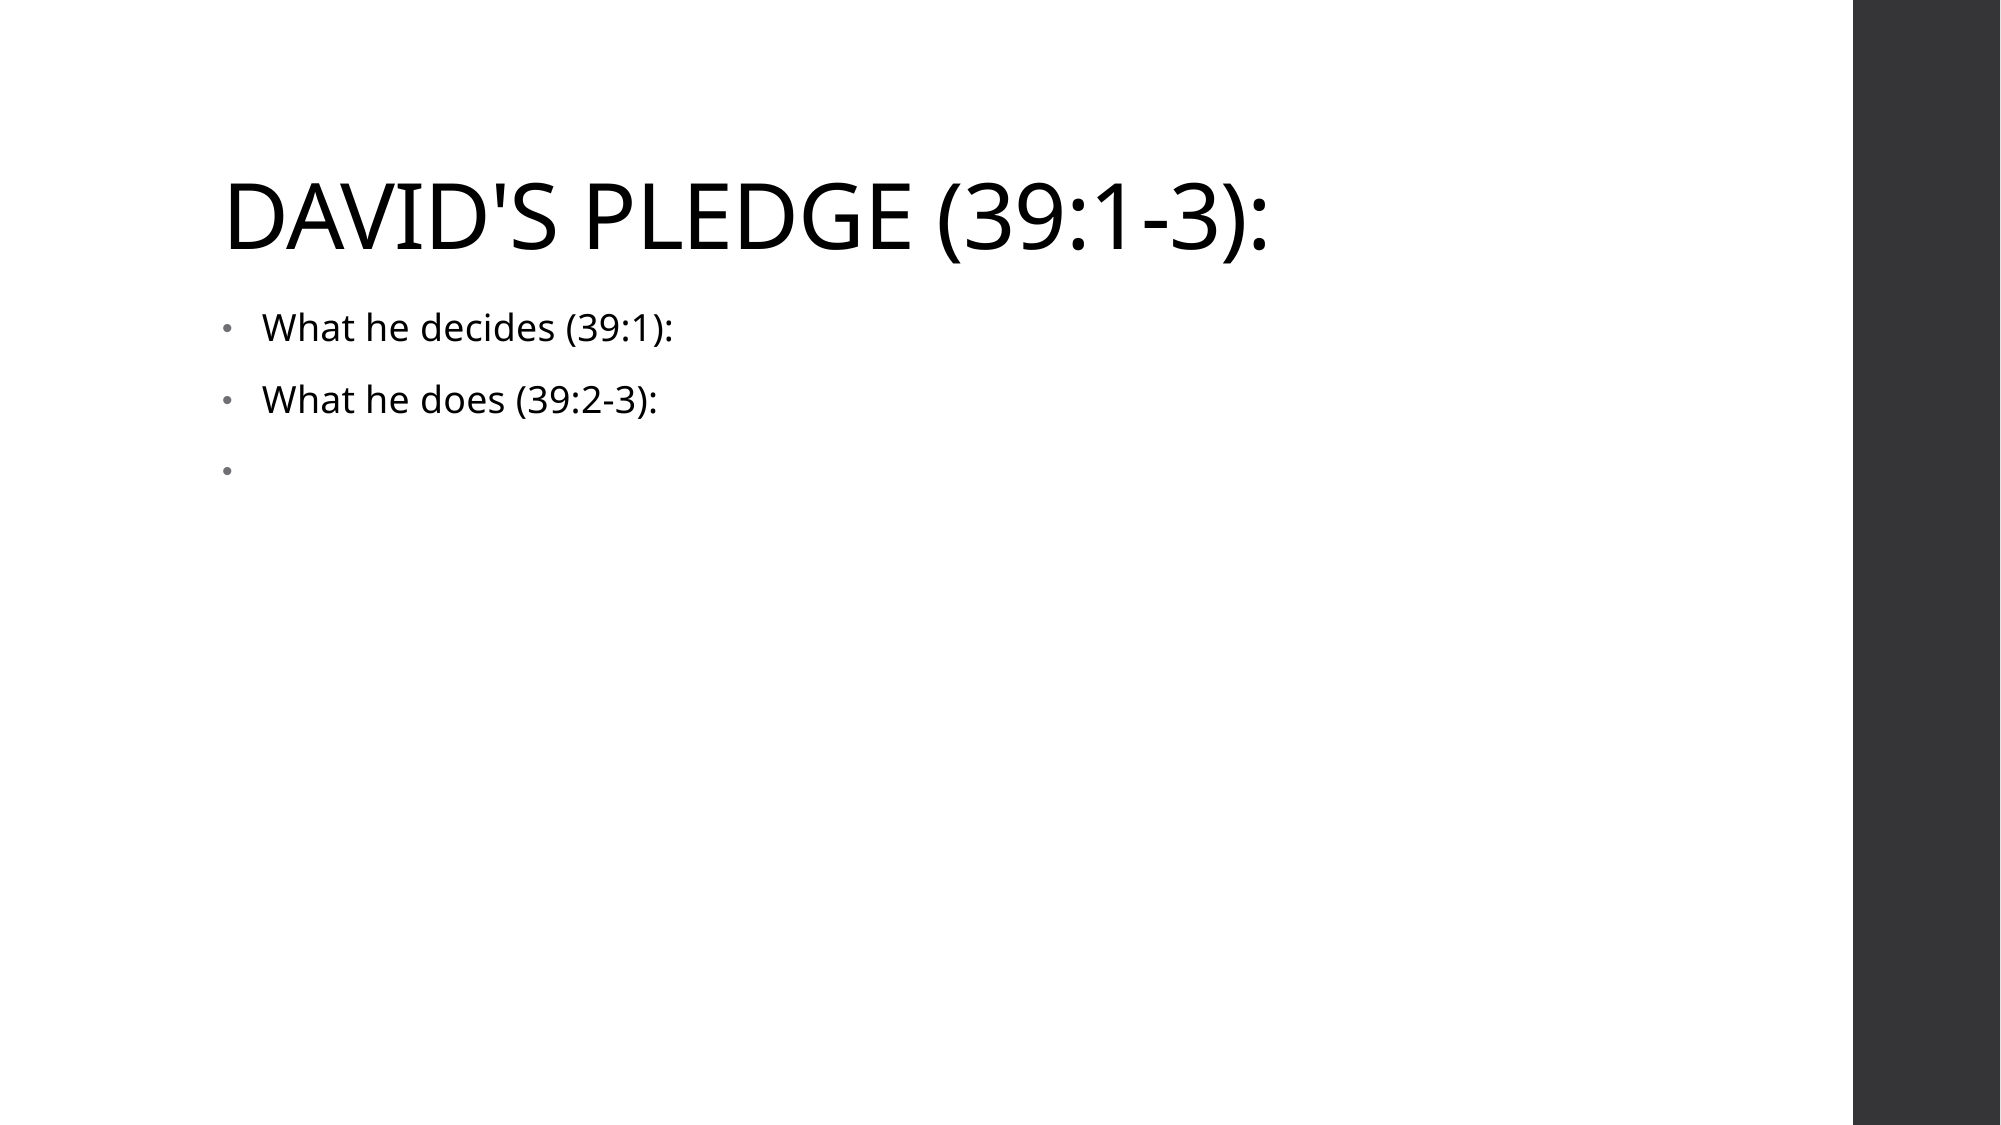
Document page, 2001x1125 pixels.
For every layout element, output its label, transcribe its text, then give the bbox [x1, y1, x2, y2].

title DAVID'S PLEDGE (39:1-3): [206, 60, 1797, 278]
list What he decides (39:1): What he does (39:2-3): [206, 299, 1617, 1014]
